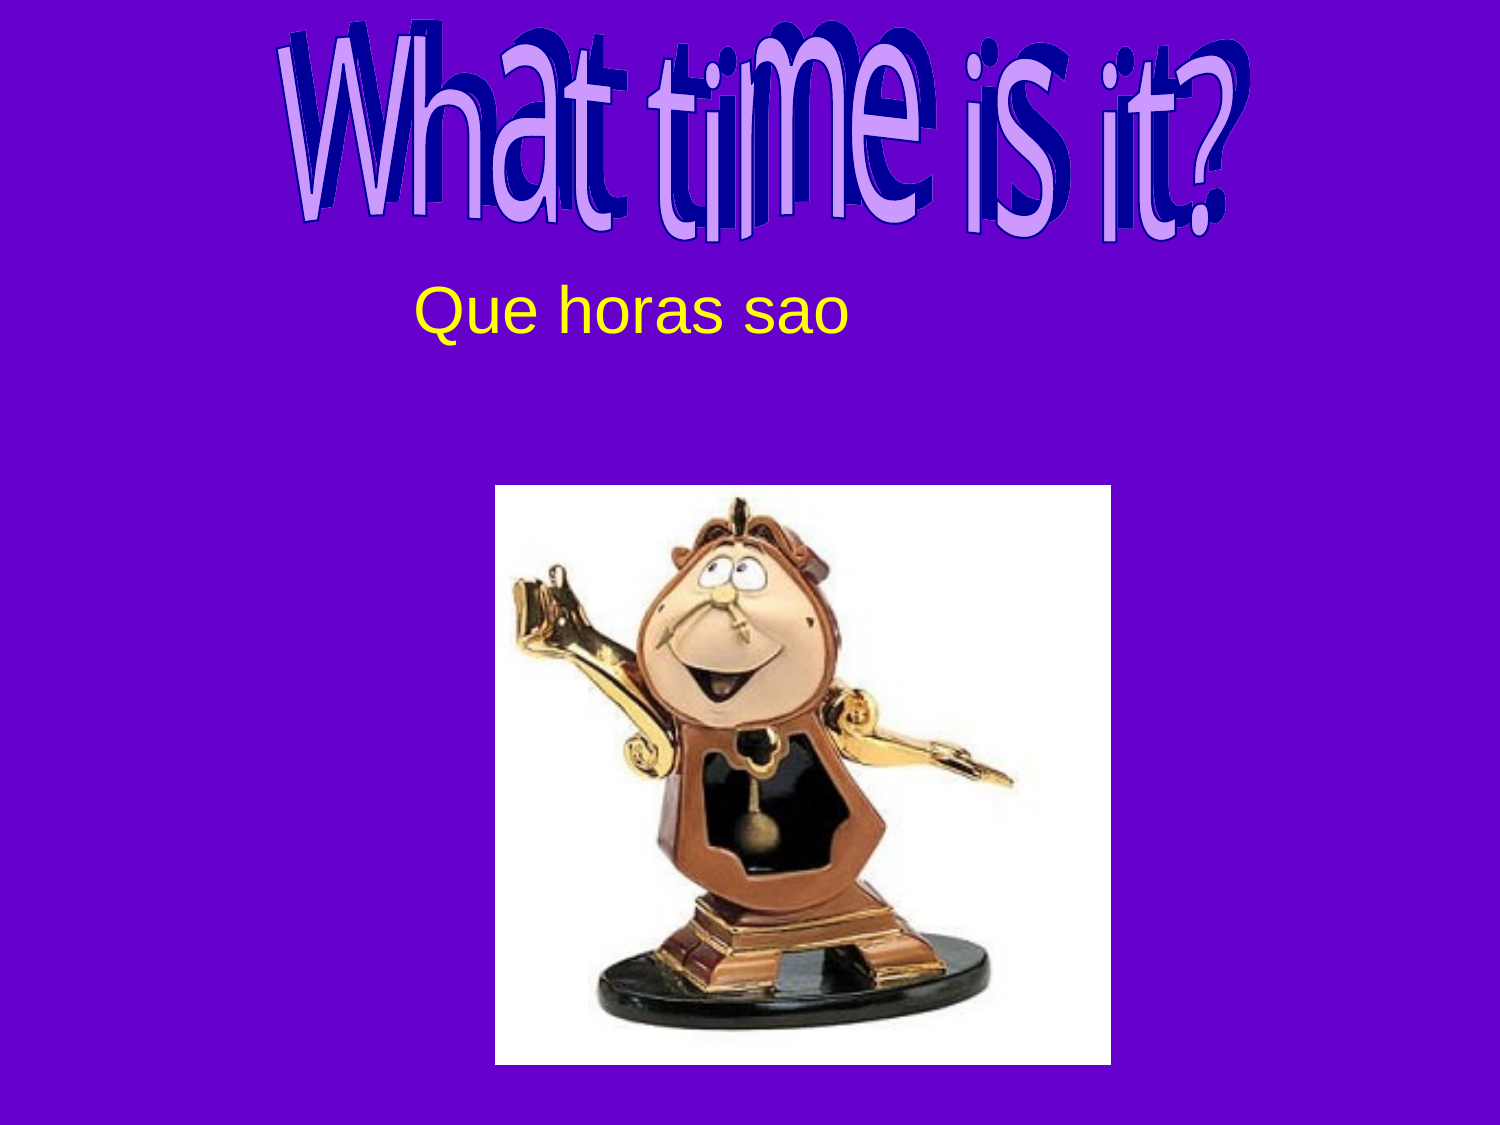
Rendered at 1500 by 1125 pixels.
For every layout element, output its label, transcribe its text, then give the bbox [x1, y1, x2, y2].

text_box What time is it? [1174, 54, 1234, 185]
text_box What time is it? [1190, 203, 1210, 237]
text_box What time is it? [705, 62, 721, 90]
text_box What time is it? [1102, 62, 1118, 90]
text_box What time is it? [276, 35, 482, 223]
text_box What time is it? [1103, 111, 1117, 243]
text_box What time is it? [706, 111, 720, 243]
text_box What time is it? [740, 35, 845, 241]
text_box What time is it? [647, 58, 697, 241]
text_box What time is it? [1127, 61, 1176, 241]
text_box What time is it? [996, 57, 1055, 238]
picture [495, 485, 1111, 1066]
text_box What time is it? [967, 101, 981, 234]
text_box Que horas sao [398, 259, 1224, 355]
text_box What time is it? [850, 42, 920, 224]
text_box What time is it? [966, 52, 982, 81]
text_box What time is it? [563, 49, 612, 232]
text_box What time is it? [491, 43, 557, 224]
